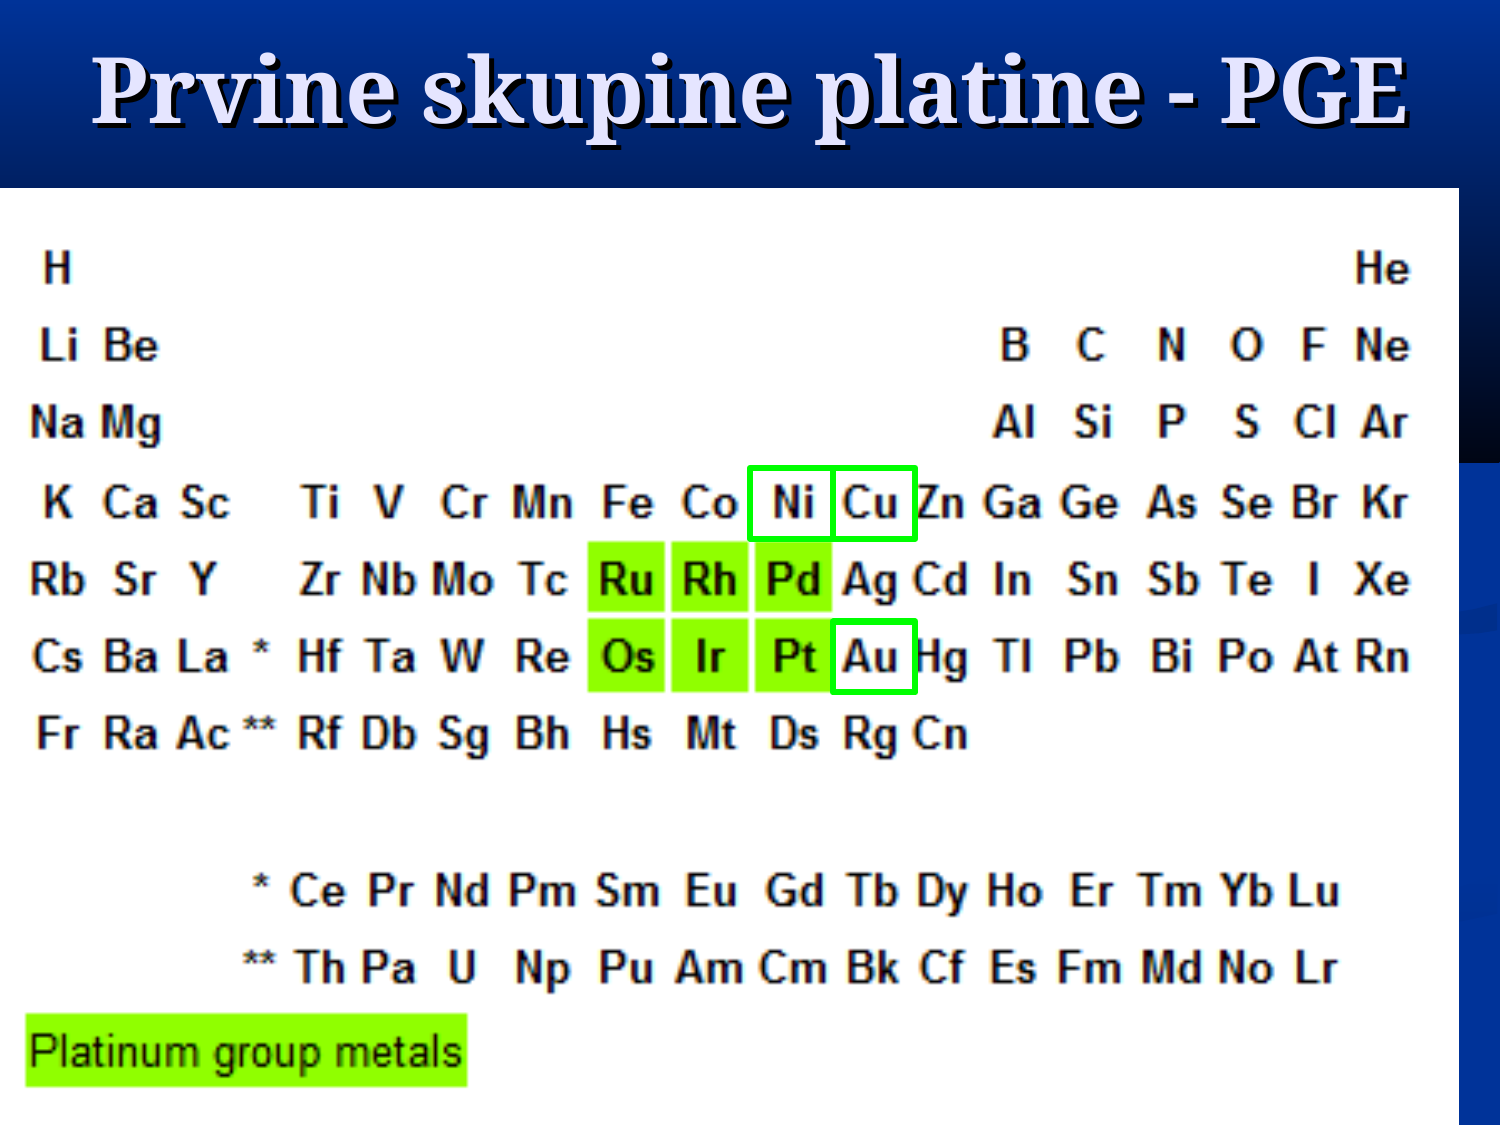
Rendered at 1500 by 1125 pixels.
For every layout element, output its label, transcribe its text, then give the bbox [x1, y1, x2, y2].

title Prvine skupine platine - PGE [75, 0, 1426, 173]
text_box [0, 188, 1459, 1125]
